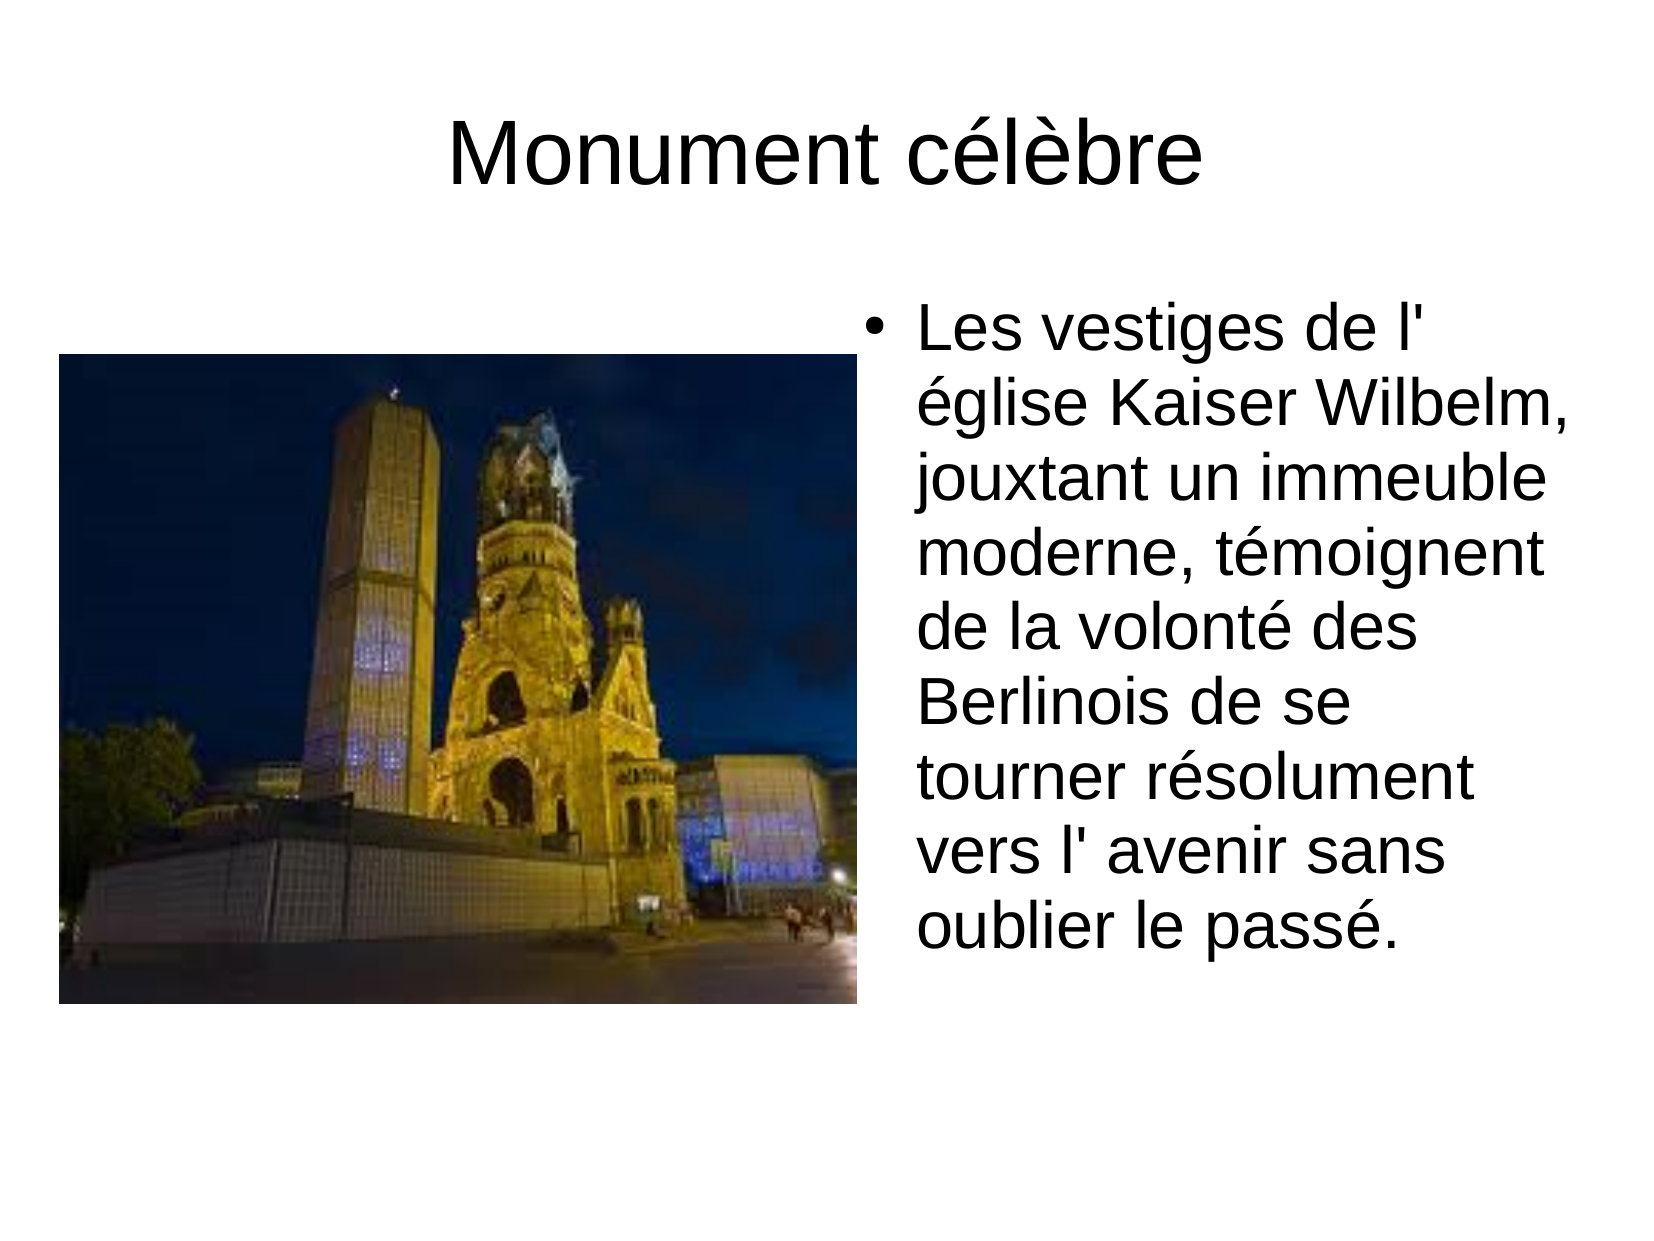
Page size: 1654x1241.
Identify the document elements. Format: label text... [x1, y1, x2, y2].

list Les vestiges de l' église Kaiser Wilbelm, jouxtant un immeuble moderne, témoignent de la volonté des Berlinois de se tourner résolument vers l' avenir sans oublier le passé. [845, 290, 1572, 1094]
title Monument célèbre [82, 56, 1571, 250]
picture [59, 354, 857, 1004]
